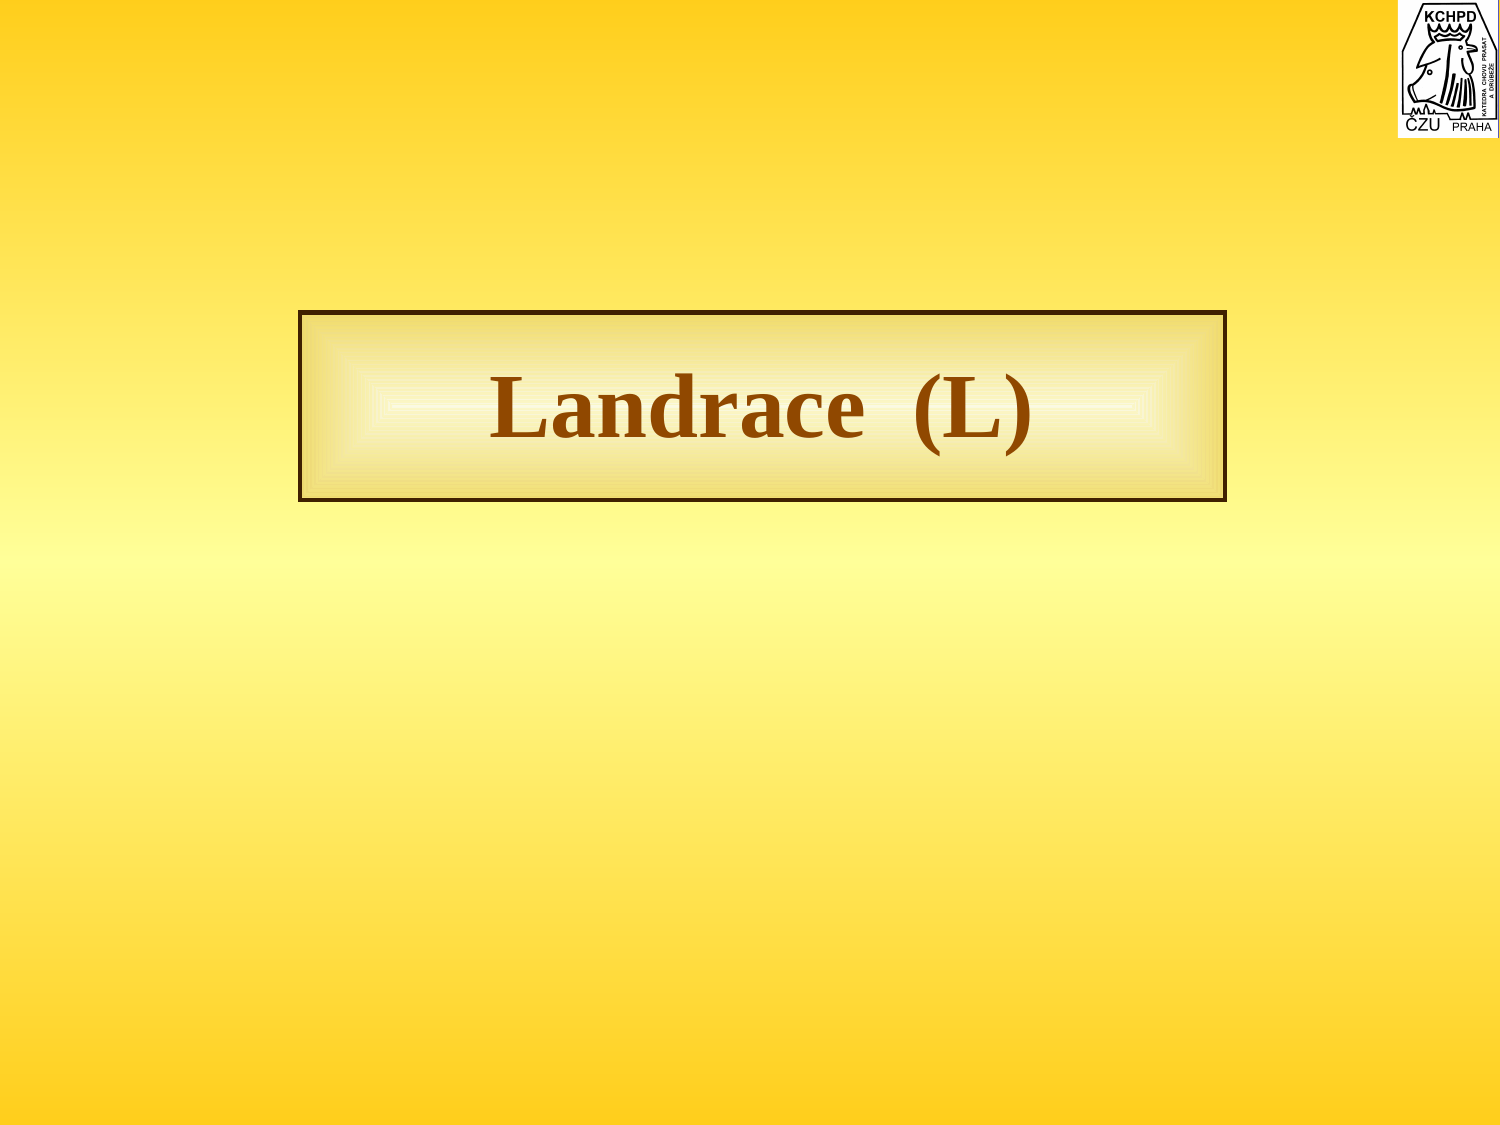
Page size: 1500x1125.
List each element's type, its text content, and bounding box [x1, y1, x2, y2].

title Landrace (L) [299, 312, 1225, 501]
chart [1397, 0, 1500, 140]
